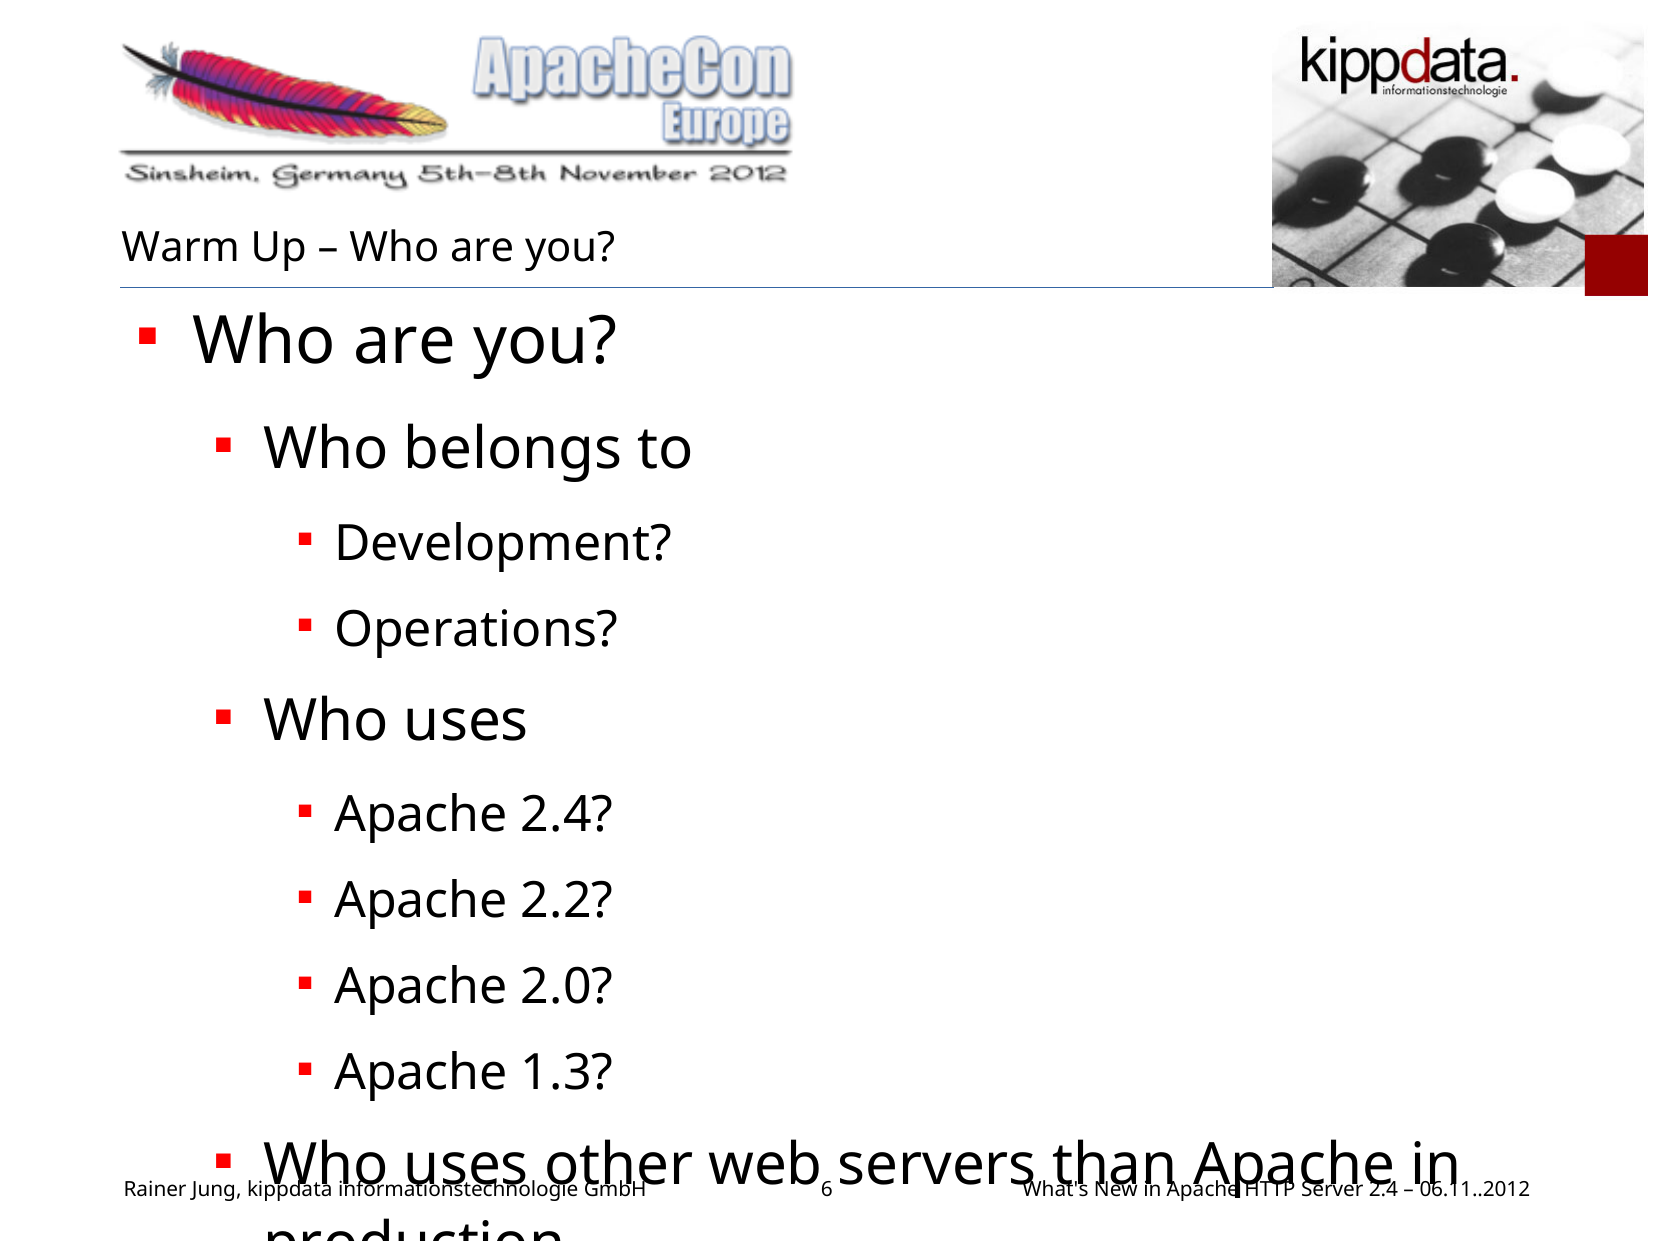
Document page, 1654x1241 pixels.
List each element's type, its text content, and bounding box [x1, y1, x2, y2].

picture [1272, 5, 1648, 302]
list Who are you? Who belongs to Development? Operations? Who uses Apache 2.4? Apache 2.2? Apache 2.0? Apache 1.3? Who uses other web servers than Apache in production (Nginx, Lighttpd, IIS) [121, 292, 1534, 1191]
picture [113, 32, 797, 195]
title Warm Up – Who are you? [121, 204, 1242, 286]
